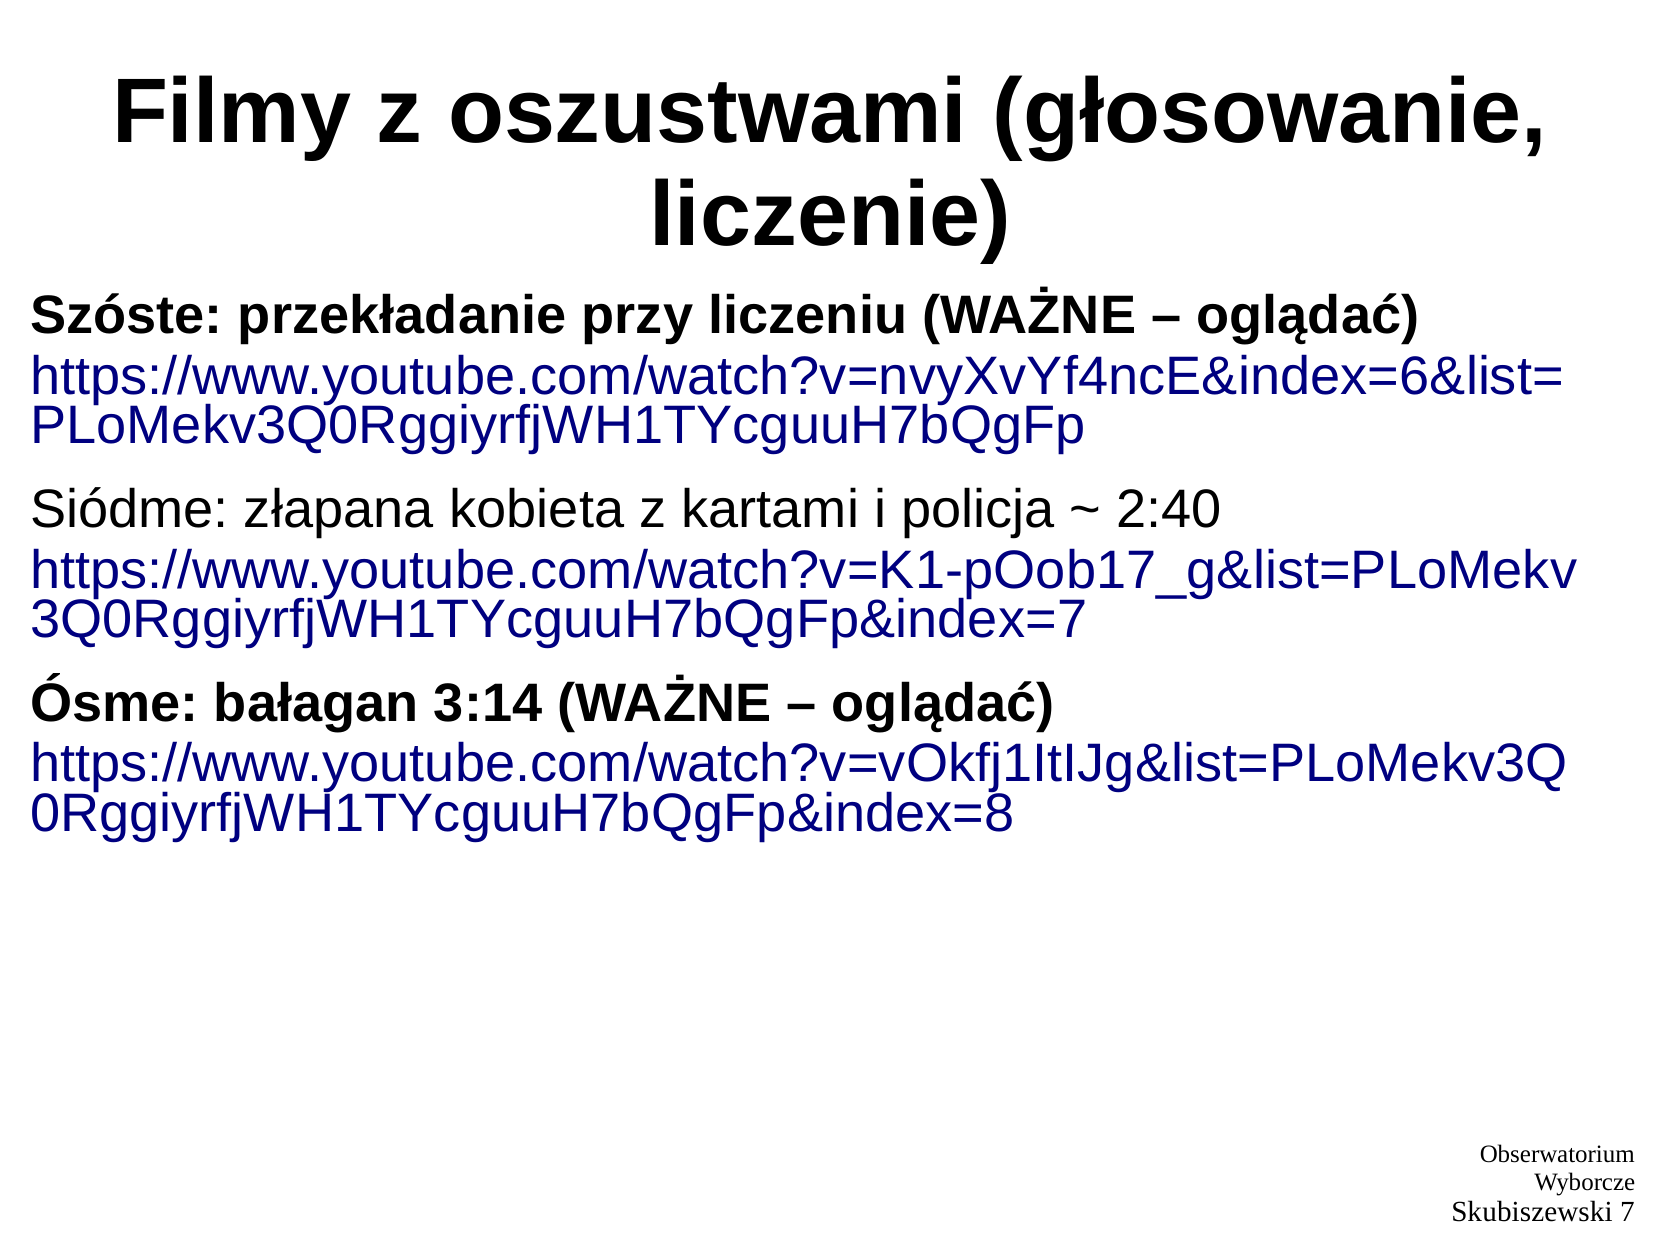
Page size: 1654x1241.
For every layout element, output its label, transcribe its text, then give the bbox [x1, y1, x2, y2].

list Szóste: przekładanie przy liczeniu (WAŻNE – oglądać) https://www.youtube.com/watch?v=nvyXvYf4ncE&index=6&list=PLoMekv3Q0RggiyrfjWH1TYcguuH7bQgFp Siódme: złapana kobieta z kartami i policja ~ 2:40 https://www.youtube.com/watch?v=K1-pOob17_g&list=PLoMekv3Q0RggiyrfjWH1TYcguuH7bQgFp&index=7 Ósme: bałagan 3:14 (WAŻNE – oglądać) https://www.youtube.com/watch?v=vOkfj1ItIJg&list=PLoMekv3Q0RggiyrfjWH1TYcguuH7bQgFp&index=8 [30, 285, 1583, 1156]
title Filmy z oszustwami (głosowanie, liczenie) [86, 60, 1575, 266]
